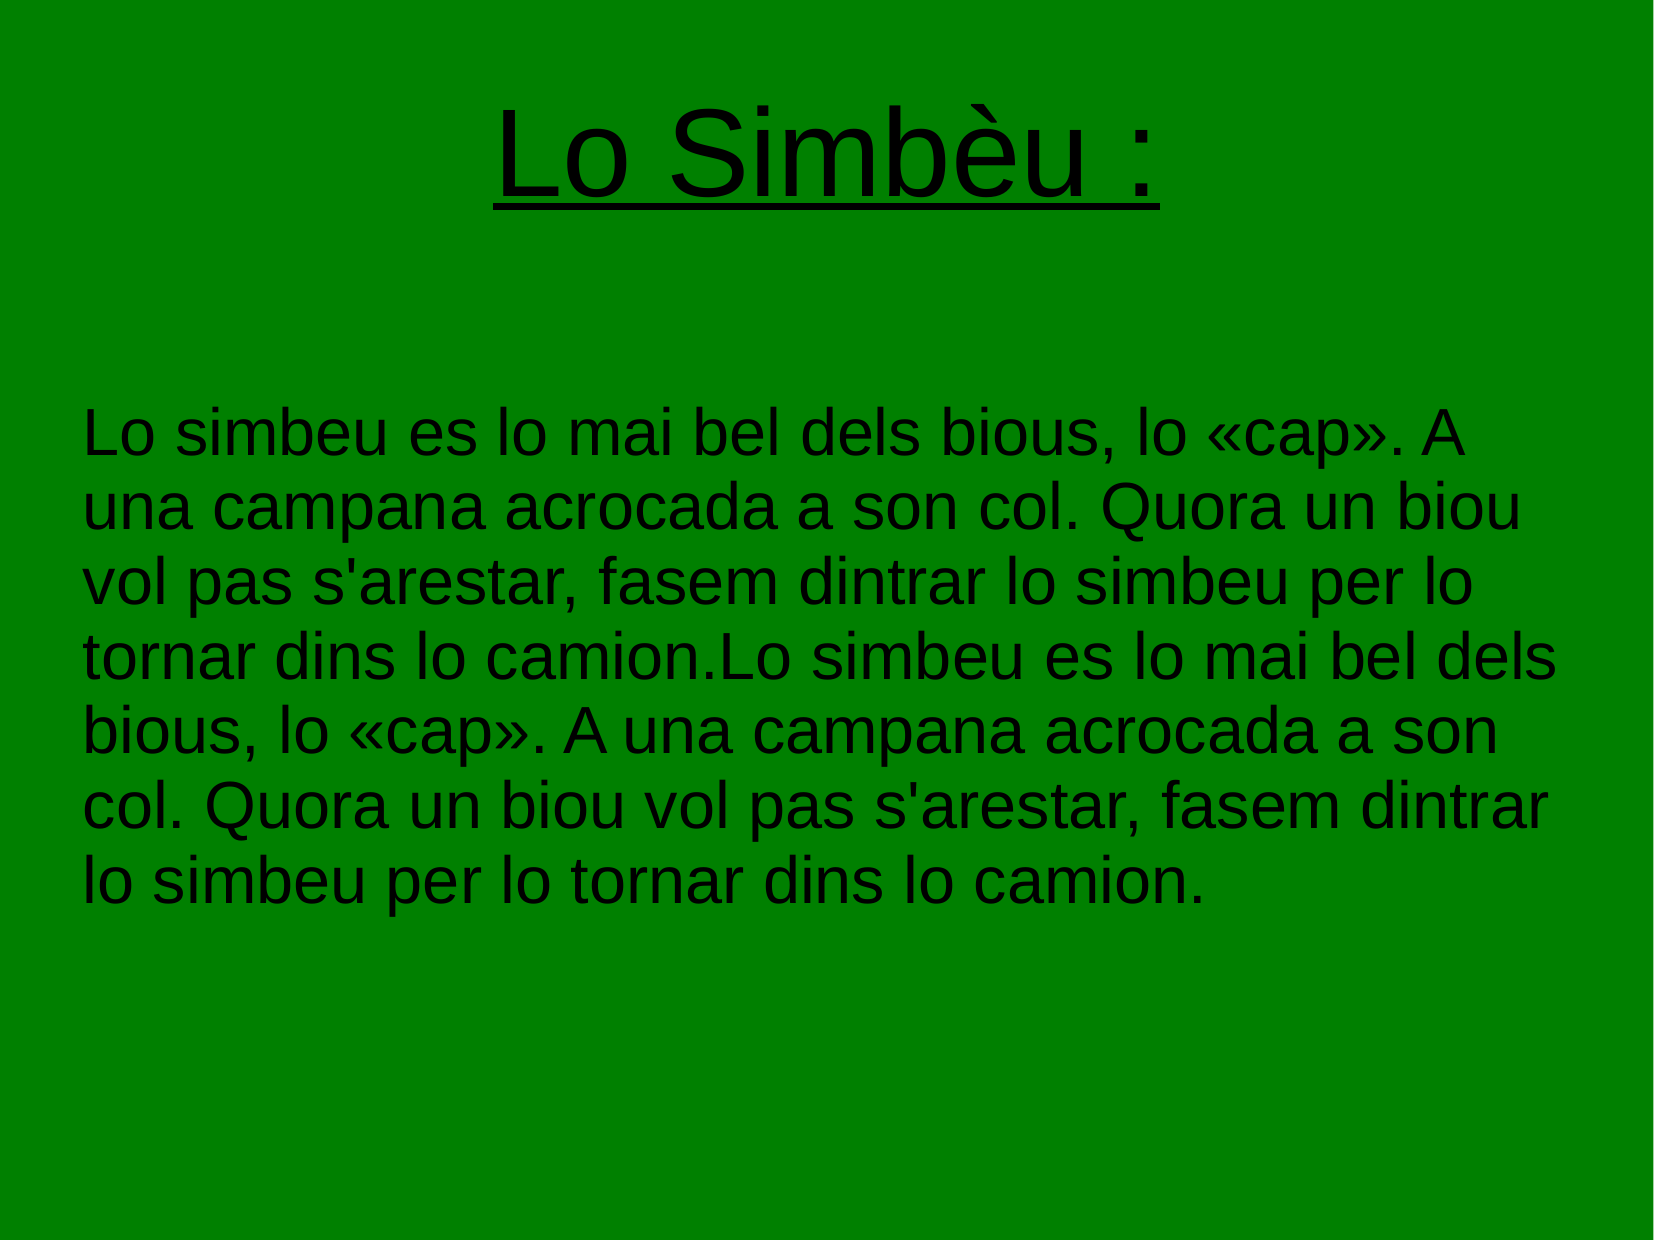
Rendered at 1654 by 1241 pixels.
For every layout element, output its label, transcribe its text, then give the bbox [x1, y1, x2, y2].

title Lo Simbèu : [82, 49, 1571, 257]
list Lo simbeu es lo mai bel dels bious, lo «cap». A una campana acrocada a son col. Quora un biou vol pas s'arestar, fasem dintrar lo simbeu per lo tornar dins lo camion.Lo simbeu es lo mai bel dels bious, lo «cap». A una campana acrocada a son col. Quora un biou vol pas s'arestar, fasem dintrar lo simbeu per lo tornar dins lo camion. [82, 290, 1571, 1109]
